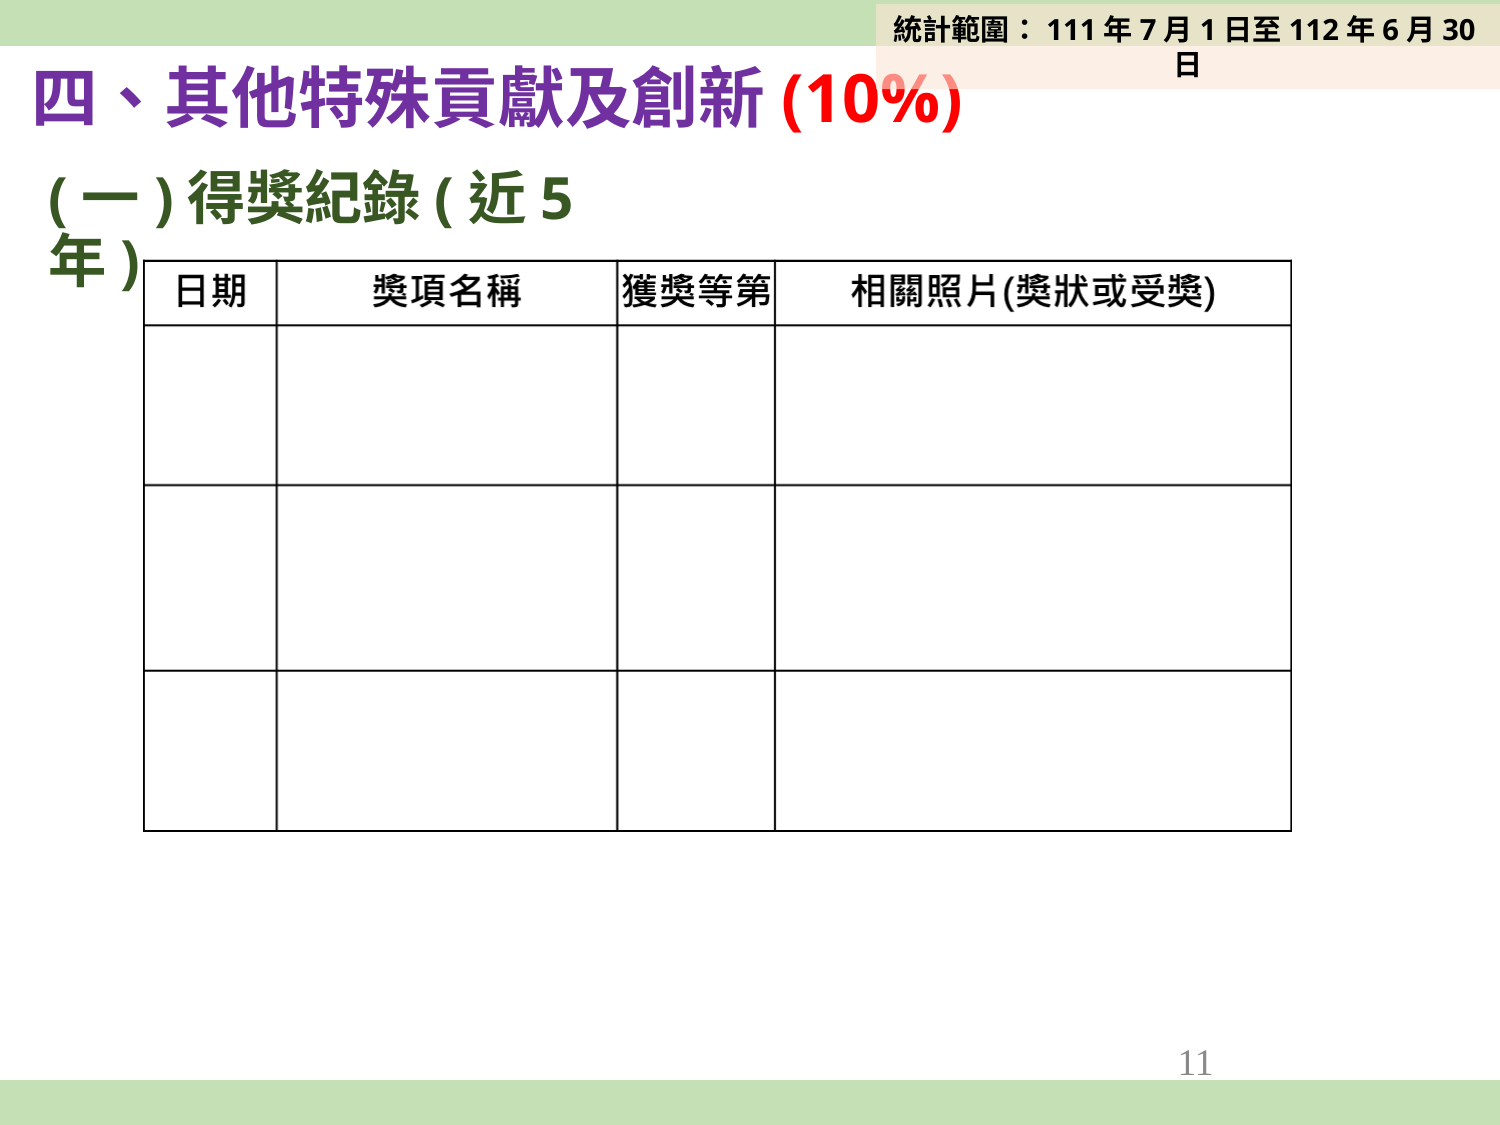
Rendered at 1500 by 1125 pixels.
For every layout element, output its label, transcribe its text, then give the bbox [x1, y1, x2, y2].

text_box 統計範圍：111年7月1日至112年6月30日 [876, 4, 1500, 89]
text_box 四、其他特殊貢獻及創新(10%) [16, 57, 1500, 147]
picture [143, 258, 1292, 833]
text_box 11 [1162, 1030, 1500, 1091]
text_box (一)得獎紀錄(近5年) [33, 161, 607, 268]
